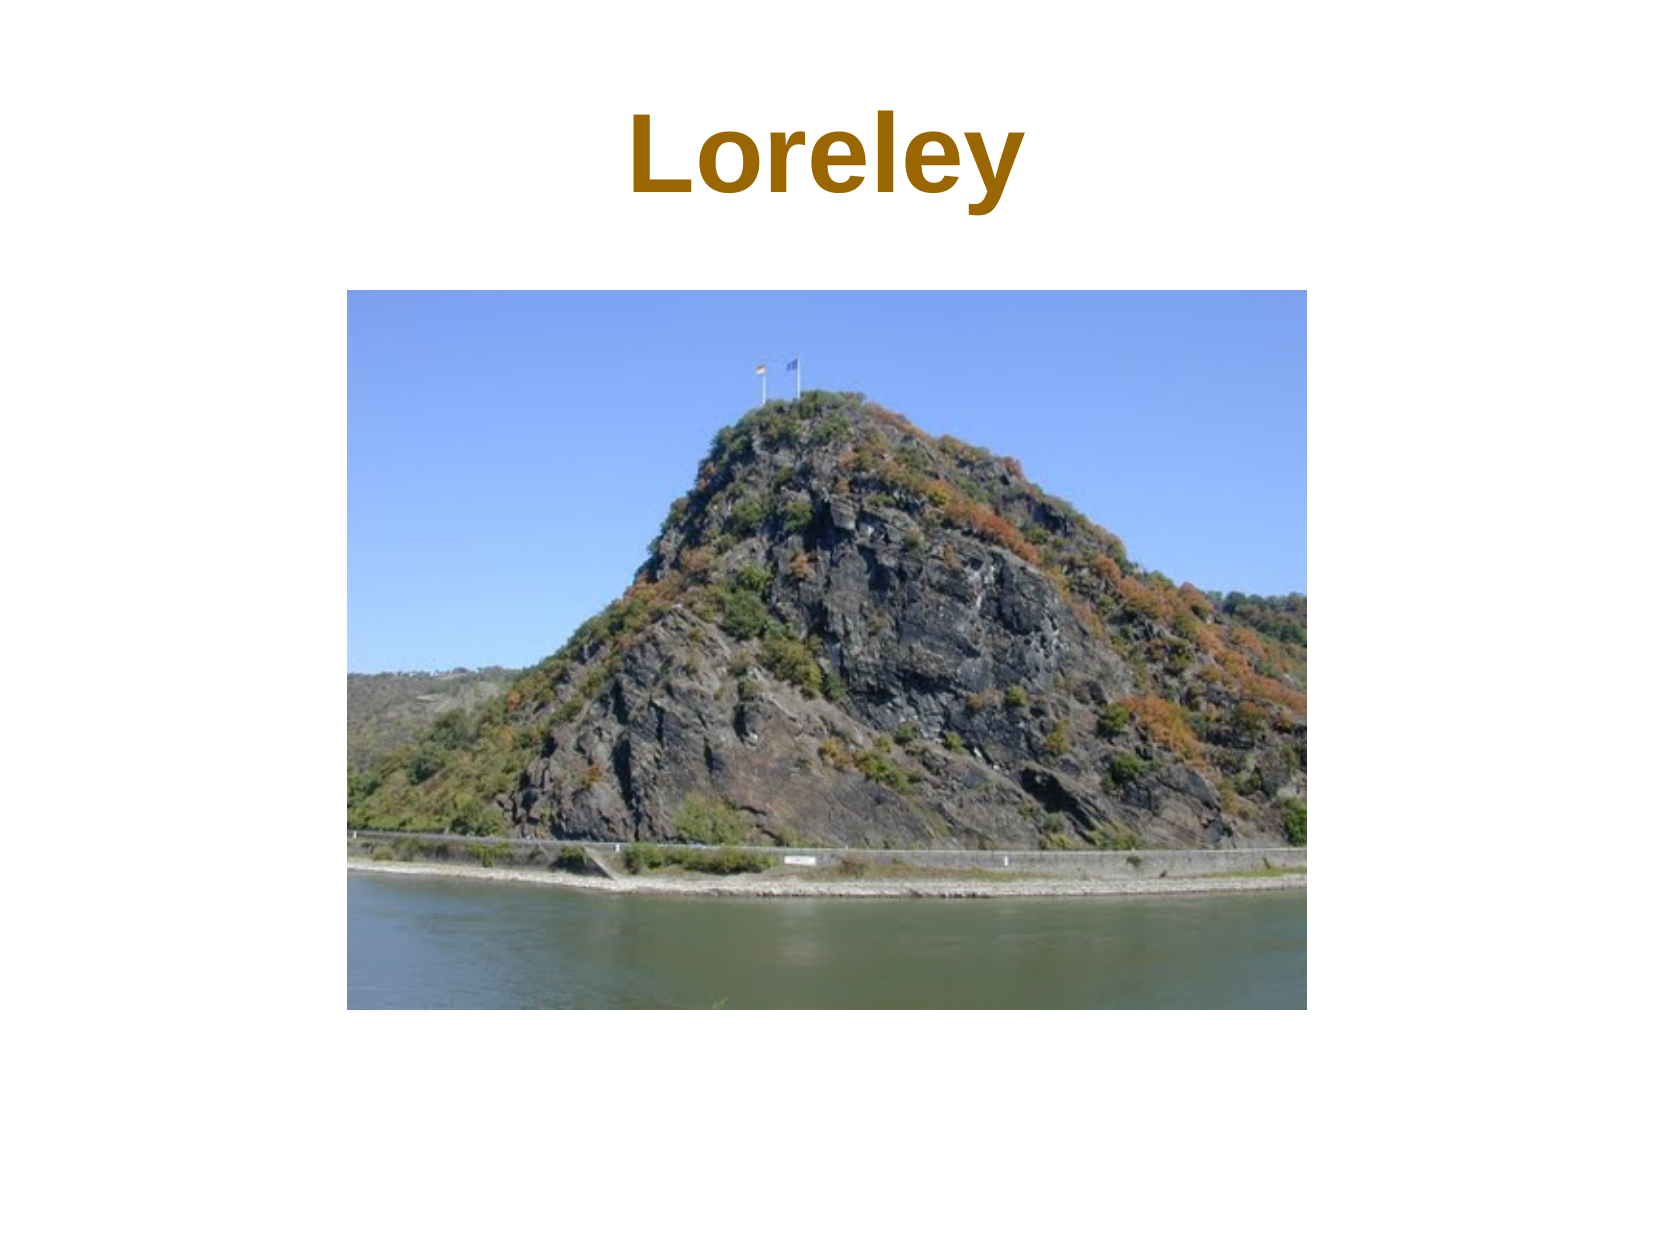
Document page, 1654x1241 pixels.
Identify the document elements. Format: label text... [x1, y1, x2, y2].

title Loreley [82, 49, 1571, 257]
picture [347, 290, 1307, 1010]
